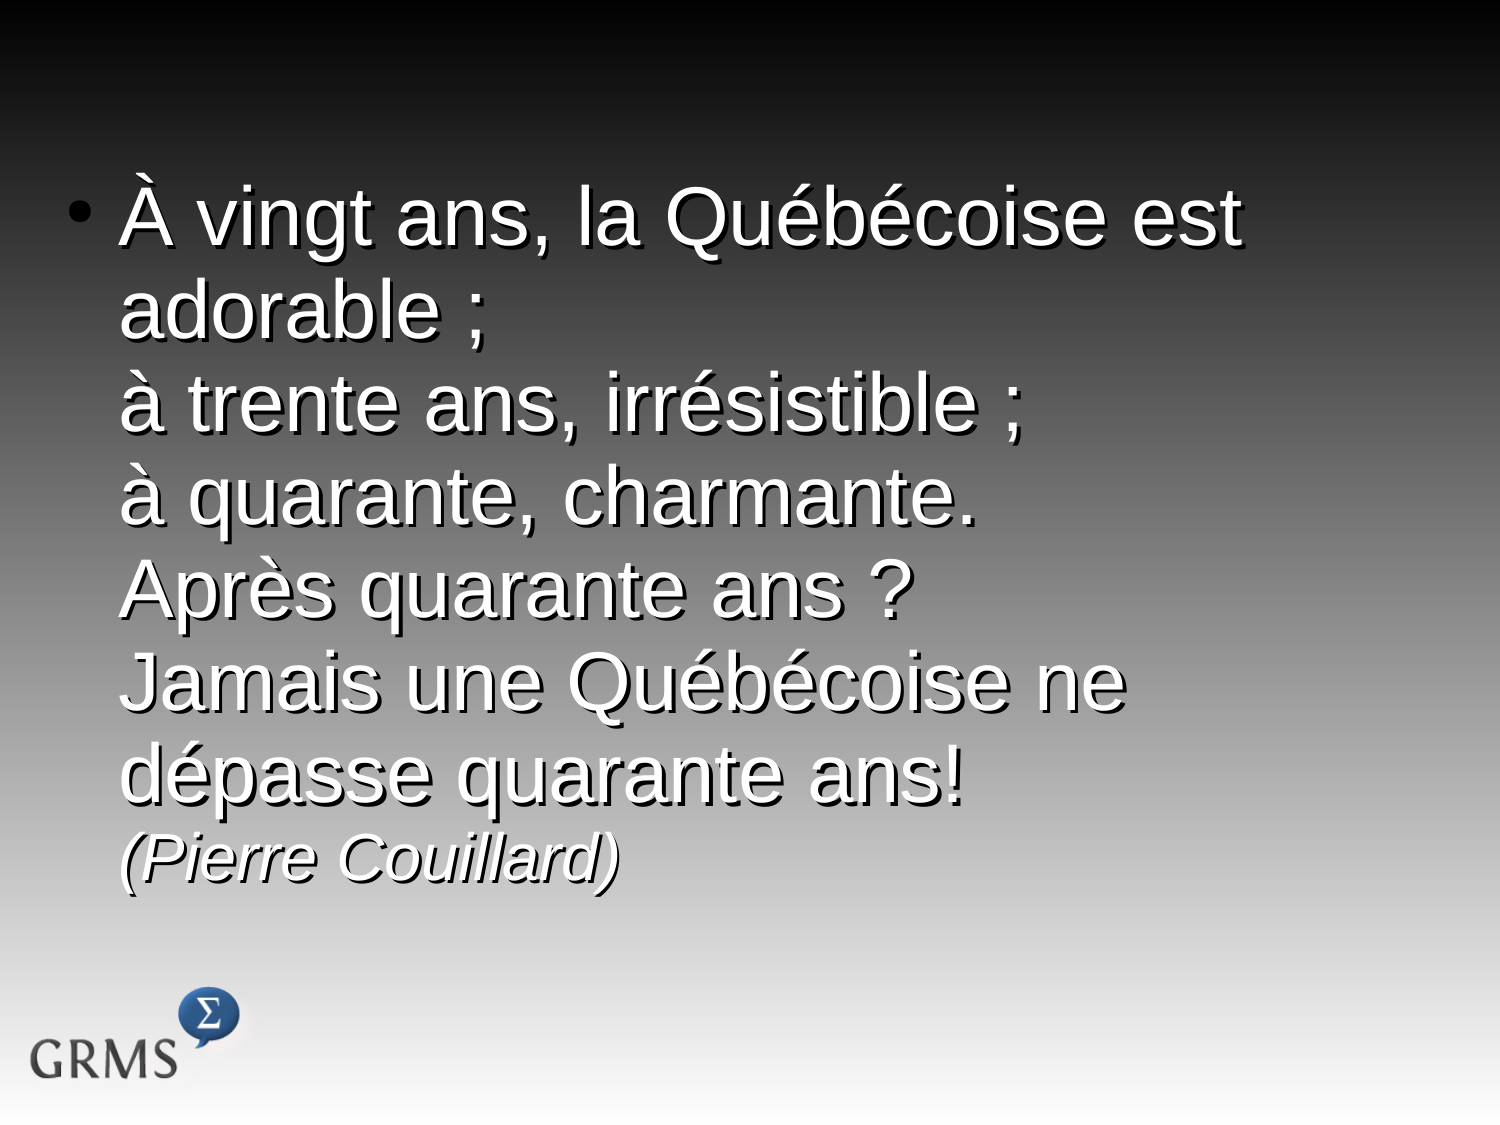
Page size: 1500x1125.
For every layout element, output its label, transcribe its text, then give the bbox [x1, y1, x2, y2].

picture [16, 974, 267, 1107]
list À vingt ans, la Québécoise est adorable ; à trente ans, irrésistible ; à quarante, charmante. Après quarante ans ? Jamais une Québécoise ne dépasse quarante ans! (Pierre Couillard) [47, 165, 1453, 981]
